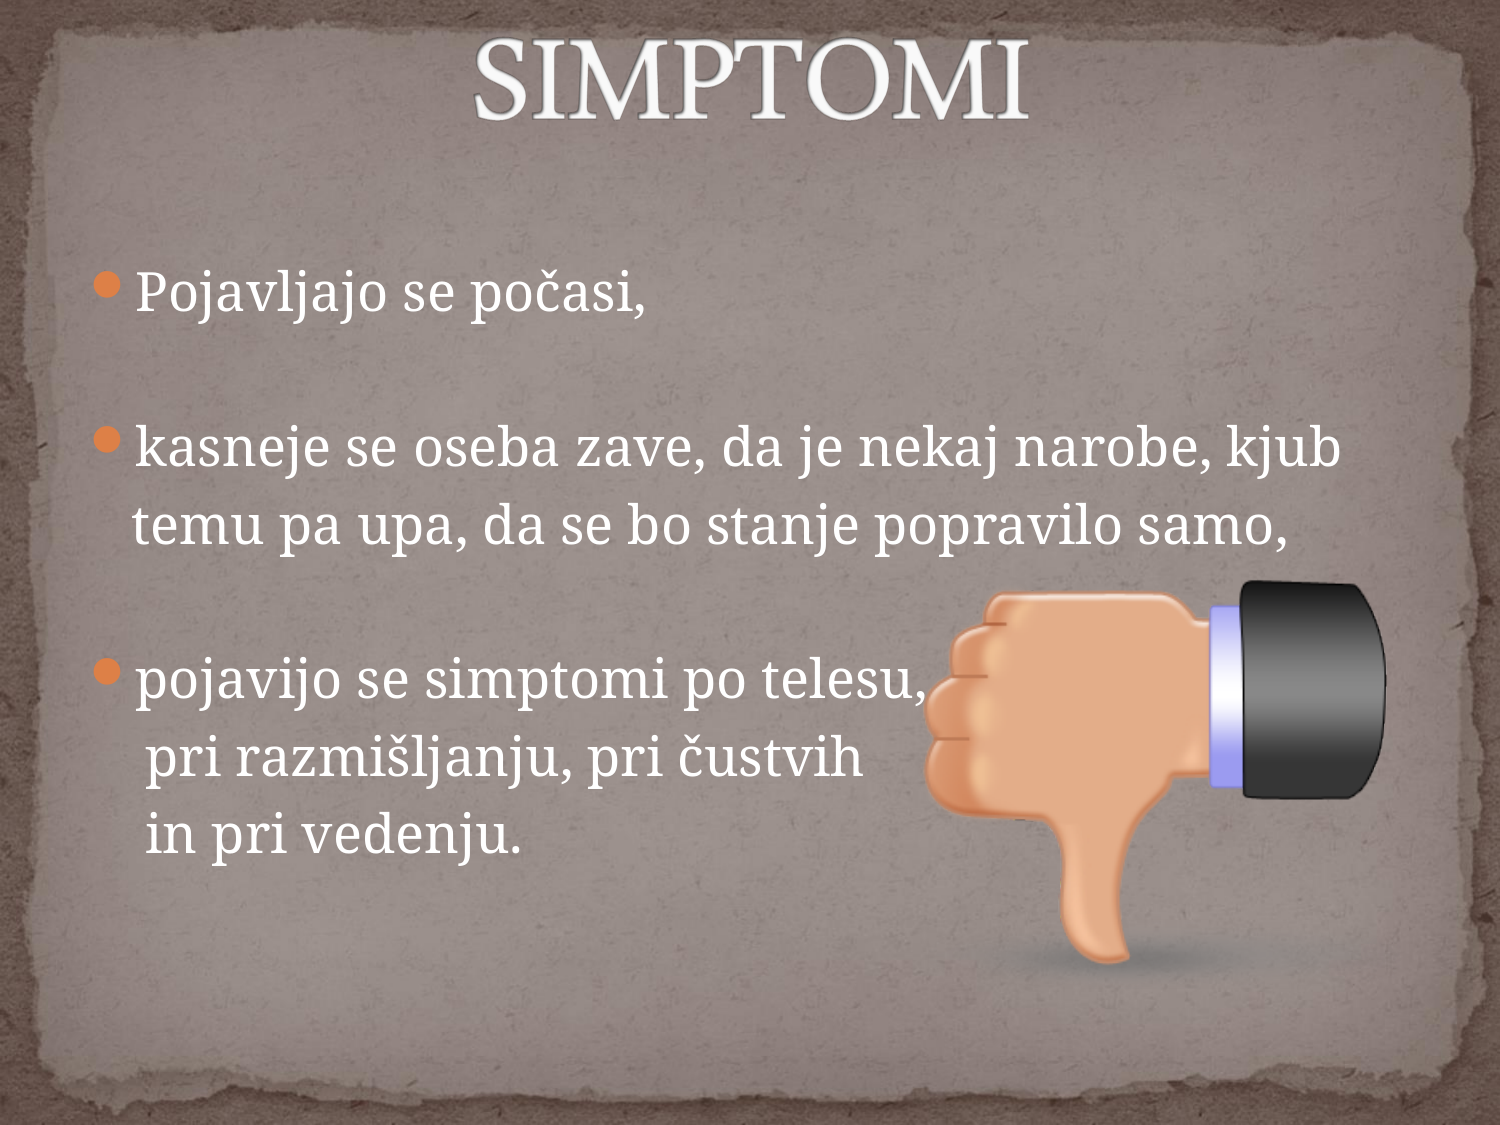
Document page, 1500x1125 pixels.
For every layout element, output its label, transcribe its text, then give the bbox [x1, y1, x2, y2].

picture [0, 0, 1500, 1125]
list Pojavljajo se počasi, kasneje se oseba zave, da je nekaj narobe, kjub temu pa upa, da se bo stanje popravilo samo, pojavijo se simptomi po telesu, pri razmišljanju, pri čustvih in pri vedenju. [75, 318, 1425, 1015]
